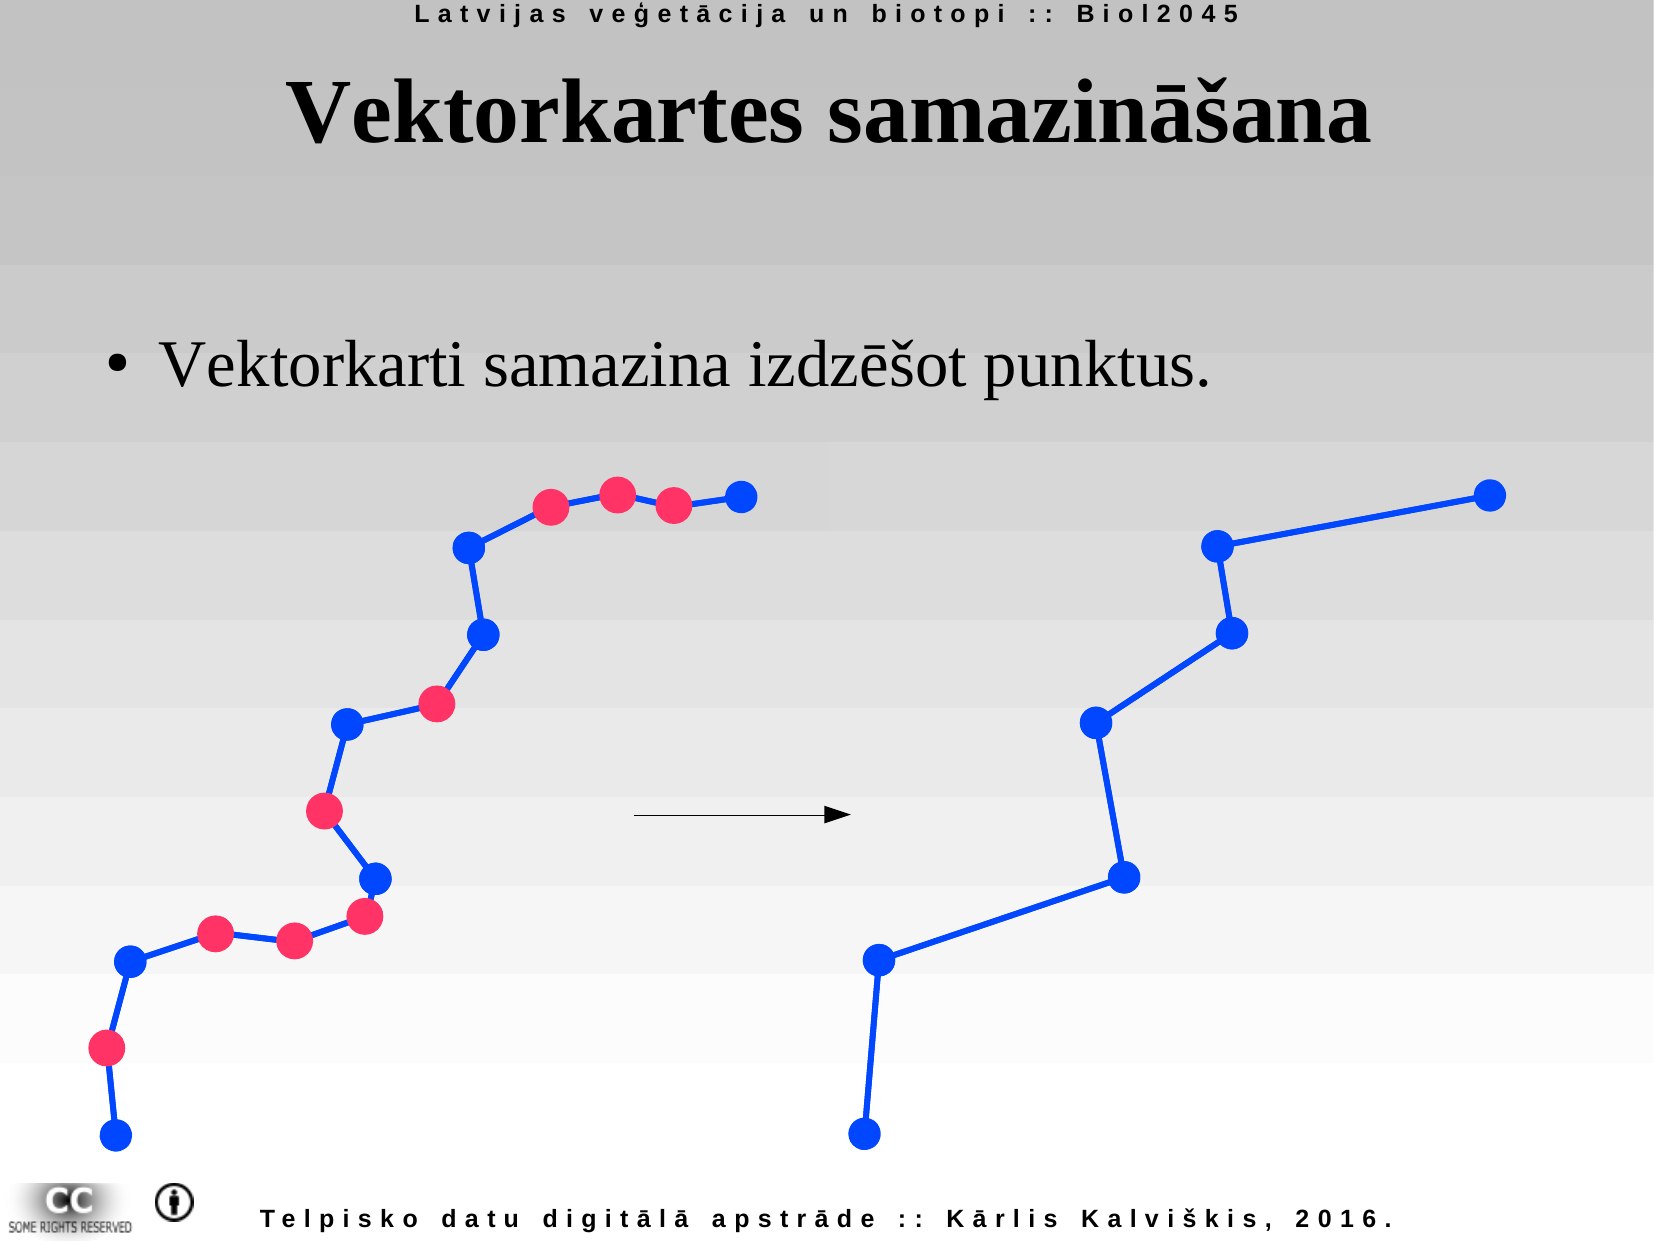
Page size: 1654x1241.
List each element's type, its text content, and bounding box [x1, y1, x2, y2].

text_box [599, 476, 637, 514]
title Vektorkartes samazināšana [34, 61, 1626, 296]
text_box [276, 922, 314, 960]
text_box [532, 488, 570, 526]
text_box [418, 685, 456, 723]
text_box [655, 487, 693, 524]
text_box [197, 915, 235, 953]
text_box [306, 792, 343, 830]
text_box [88, 1029, 126, 1067]
picture [0, 0, 1654, 1241]
list Vektorkarti samazina izdzēšot punktus. [87, 327, 1602, 1172]
text_box [346, 897, 384, 935]
